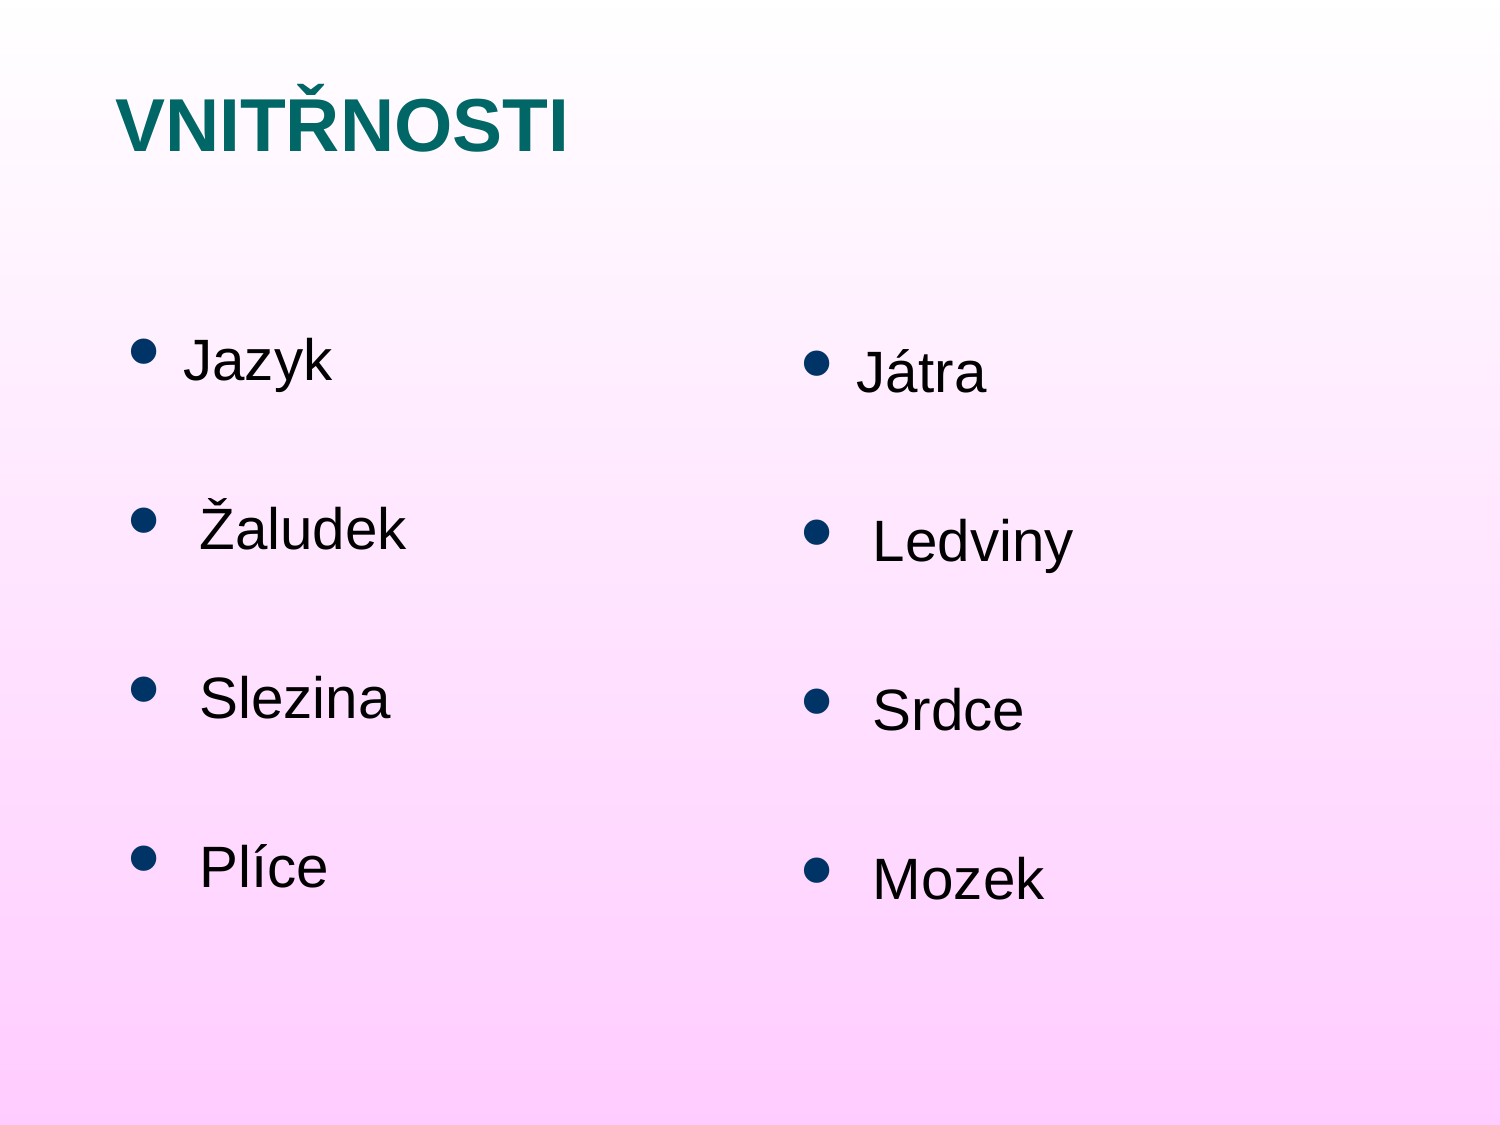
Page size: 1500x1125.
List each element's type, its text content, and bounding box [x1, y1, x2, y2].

list Játra Ledviny Srdce Mozek [785, 326, 1404, 1088]
list Jazyk Žaludek Slezina Plíce [112, 314, 731, 1076]
title VNITŘNOSTI [100, 11, 1377, 176]
